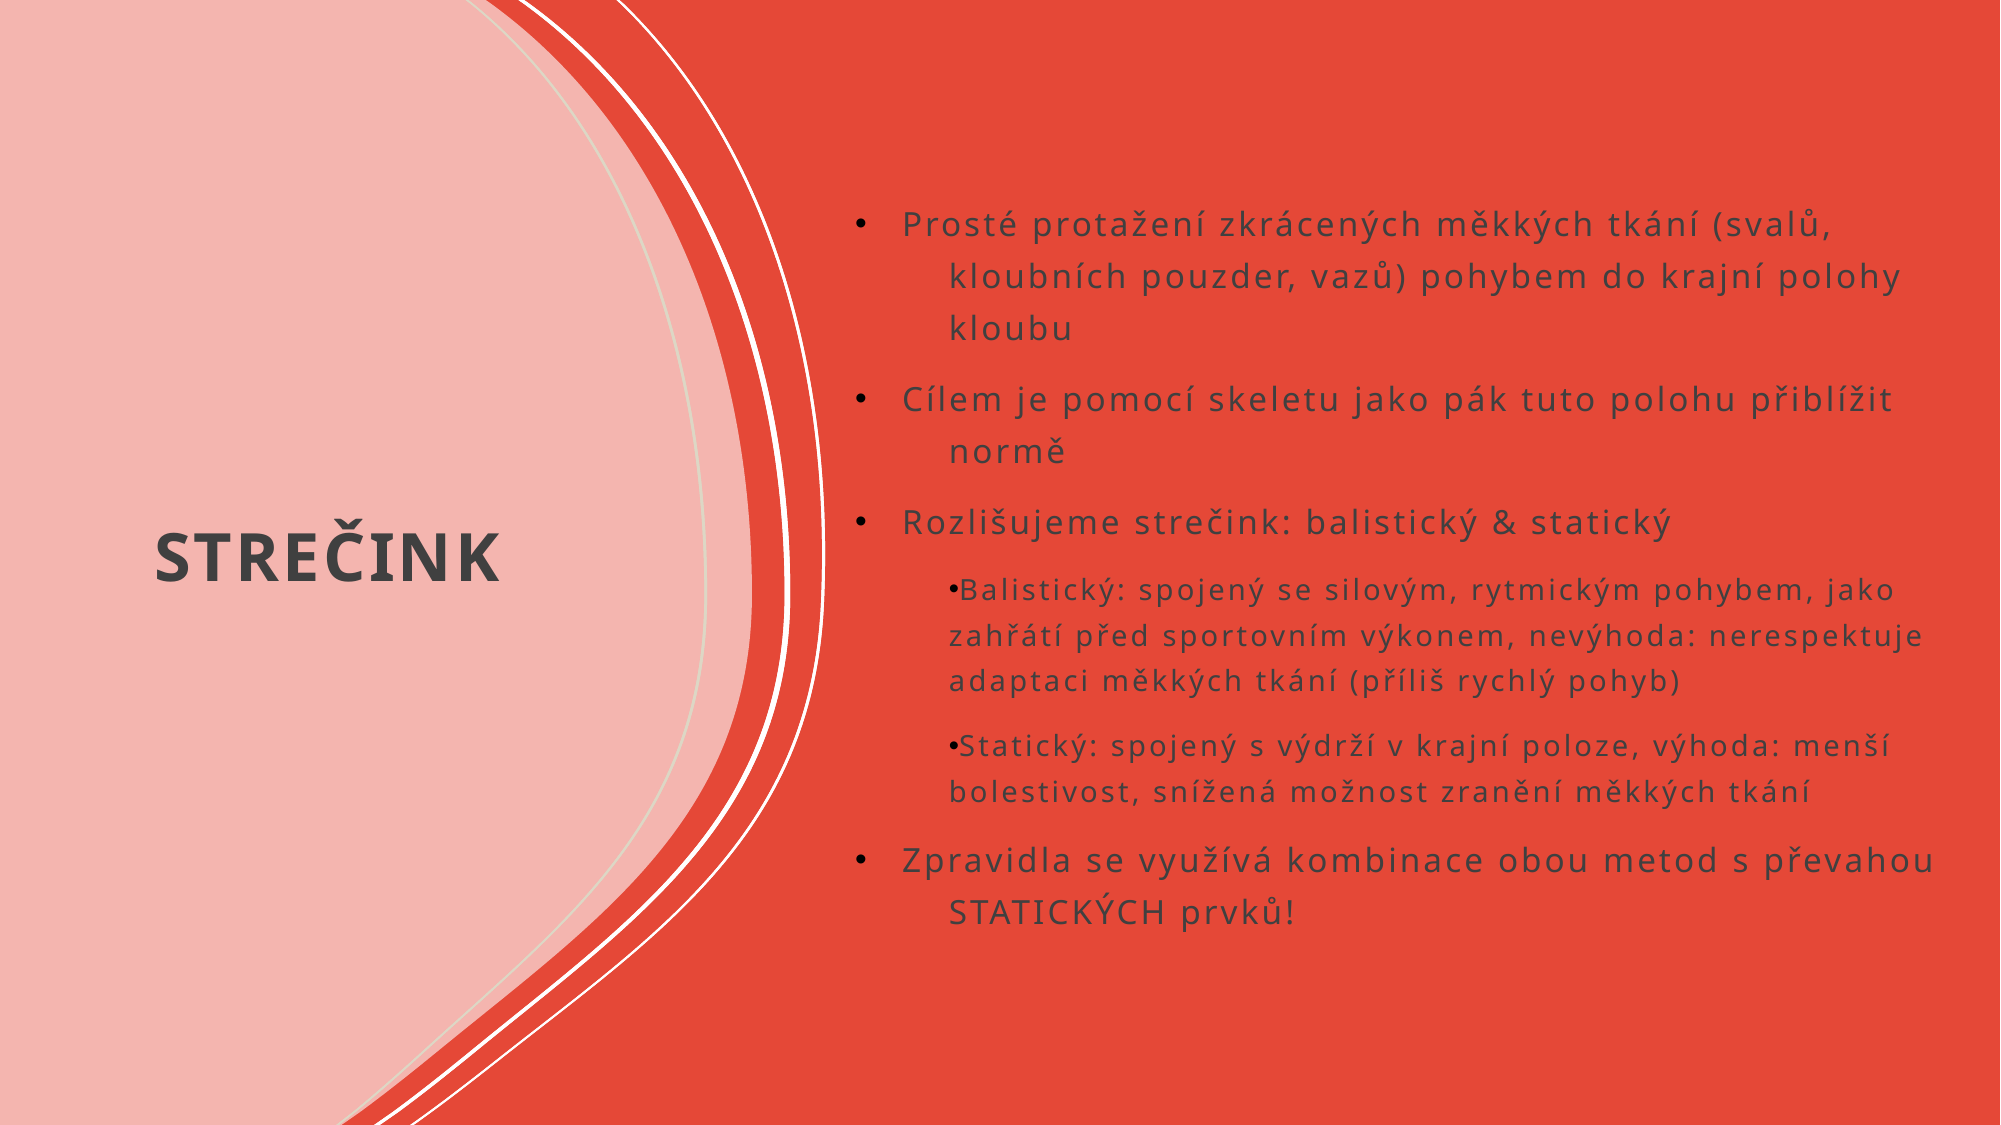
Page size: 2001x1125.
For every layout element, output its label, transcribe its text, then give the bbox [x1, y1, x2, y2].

title STREČINK [136, 300, 655, 783]
list Prosté protažení zkrácených měkkých tkání (svalů, kloubních pouzder, vazů) pohybem do krajní polohy kloubu Cílem je pomocí skeletu jako pák tuto polohu přiblížit normě Rozlišujeme strečink: balistický & statický Balistický: spojený se silovým, rytmickým pohybem, jako zahřátí před sportovním výkonem, nevýhoda: nerespektuje adaptaci měkkých tkání (příliš rychlý pohyb) Statický: spojený s výdrží v krajní poloze, výhoda: menší bolestivost, snížená možnost zranění měkkých tkání Zpravidla se využívá kombinace obou metod s převahou STATICKÝCH prvků! [837, 20, 1985, 1100]
text_box [0, 0, 2000, 1125]
